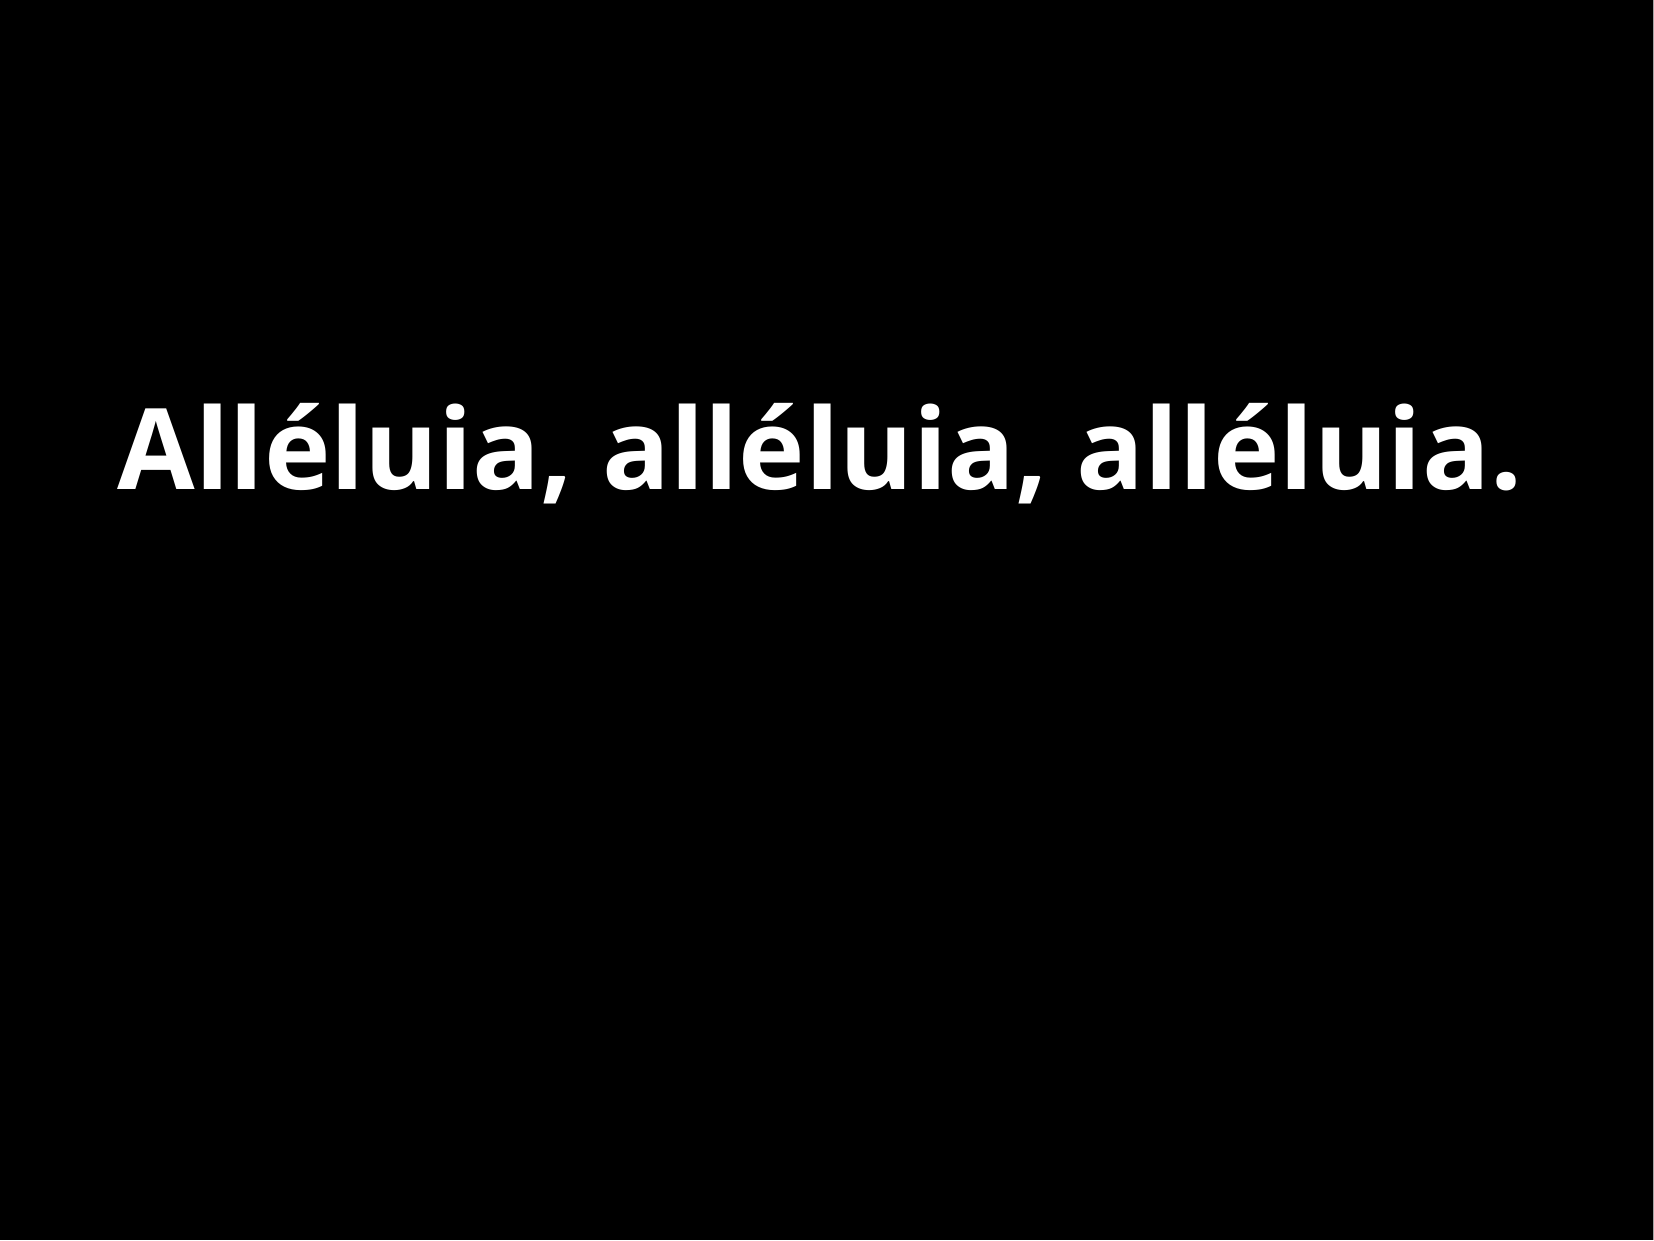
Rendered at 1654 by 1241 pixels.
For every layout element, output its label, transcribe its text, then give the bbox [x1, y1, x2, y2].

text_box Alléluia, alléluia, alléluia. [32, 73, 1609, 652]
